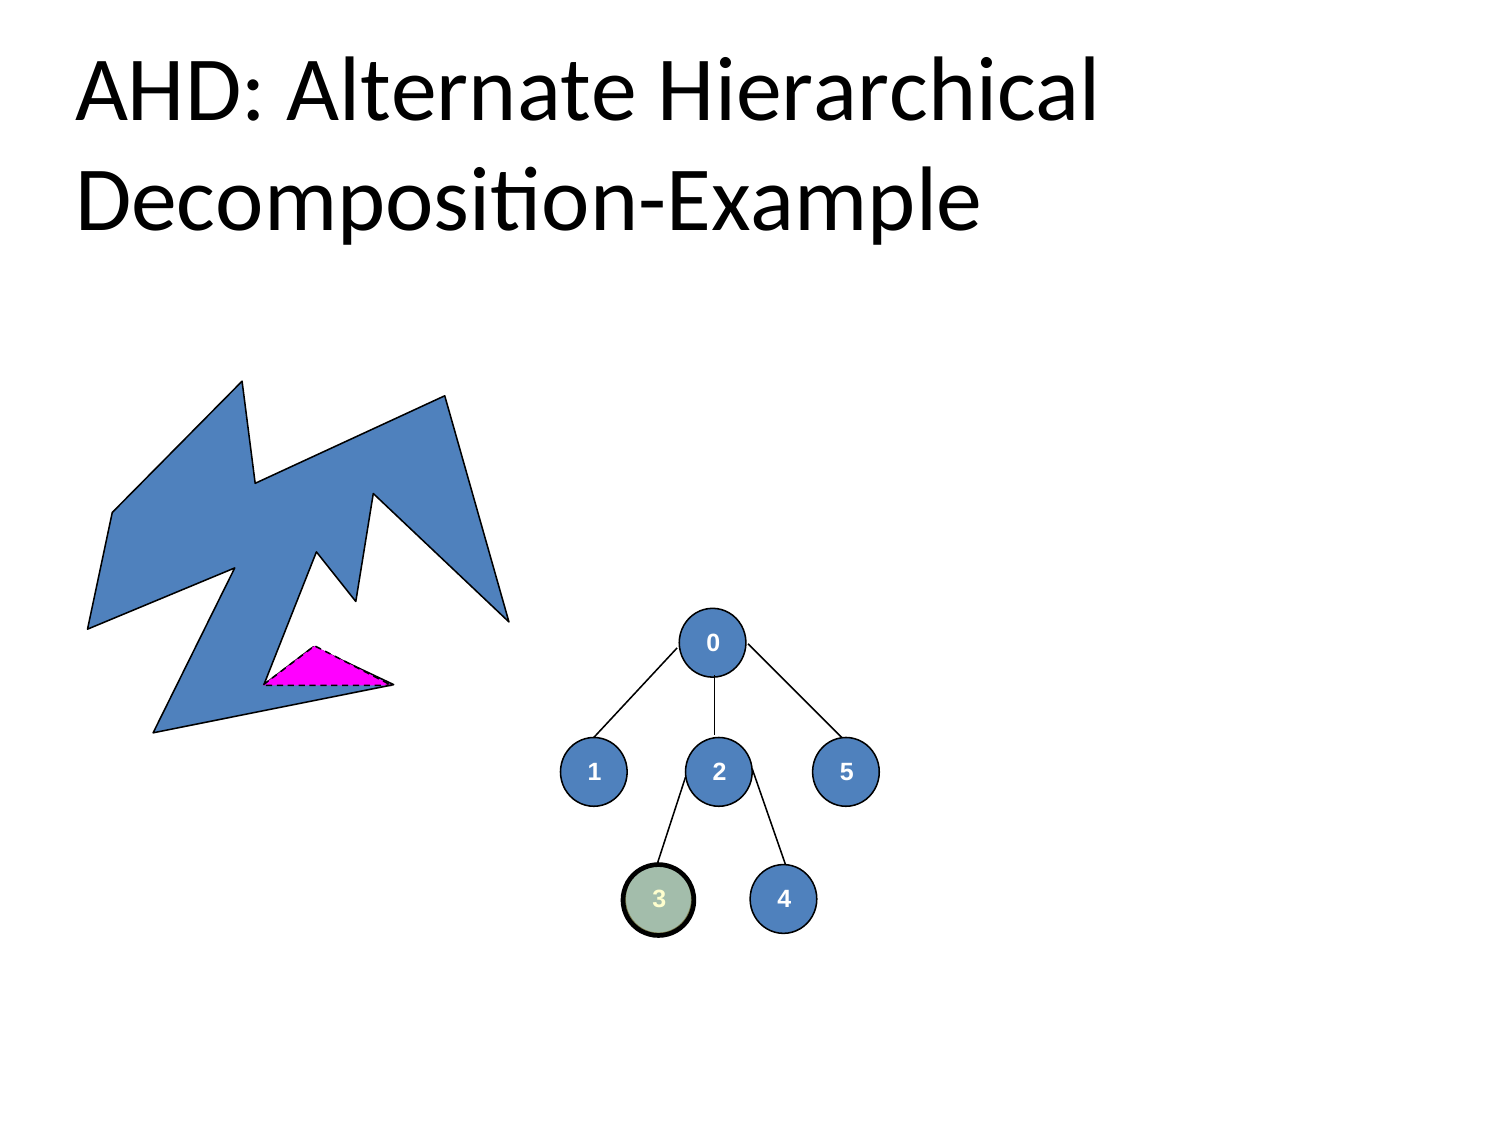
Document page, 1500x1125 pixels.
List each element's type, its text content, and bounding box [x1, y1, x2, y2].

text_box 3 [684, 874, 694, 892]
text_box [685, 737, 745, 807]
text_box 0 [691, 618, 748, 665]
text_box 3 [688, 908, 694, 921]
text_box [812, 737, 872, 807]
text_box 5 [825, 747, 882, 794]
text_box [622, 864, 694, 936]
text_box 2 [697, 747, 755, 794]
text_box 1 [572, 747, 630, 794]
title AHD: Alternate Hierarchical Decomposition-Example [75, 28, 1425, 249]
text_box [750, 864, 809, 934]
text_box 4 [762, 874, 819, 921]
text_box [679, 608, 738, 678]
text_box [560, 737, 620, 807]
text_box [87, 381, 509, 733]
